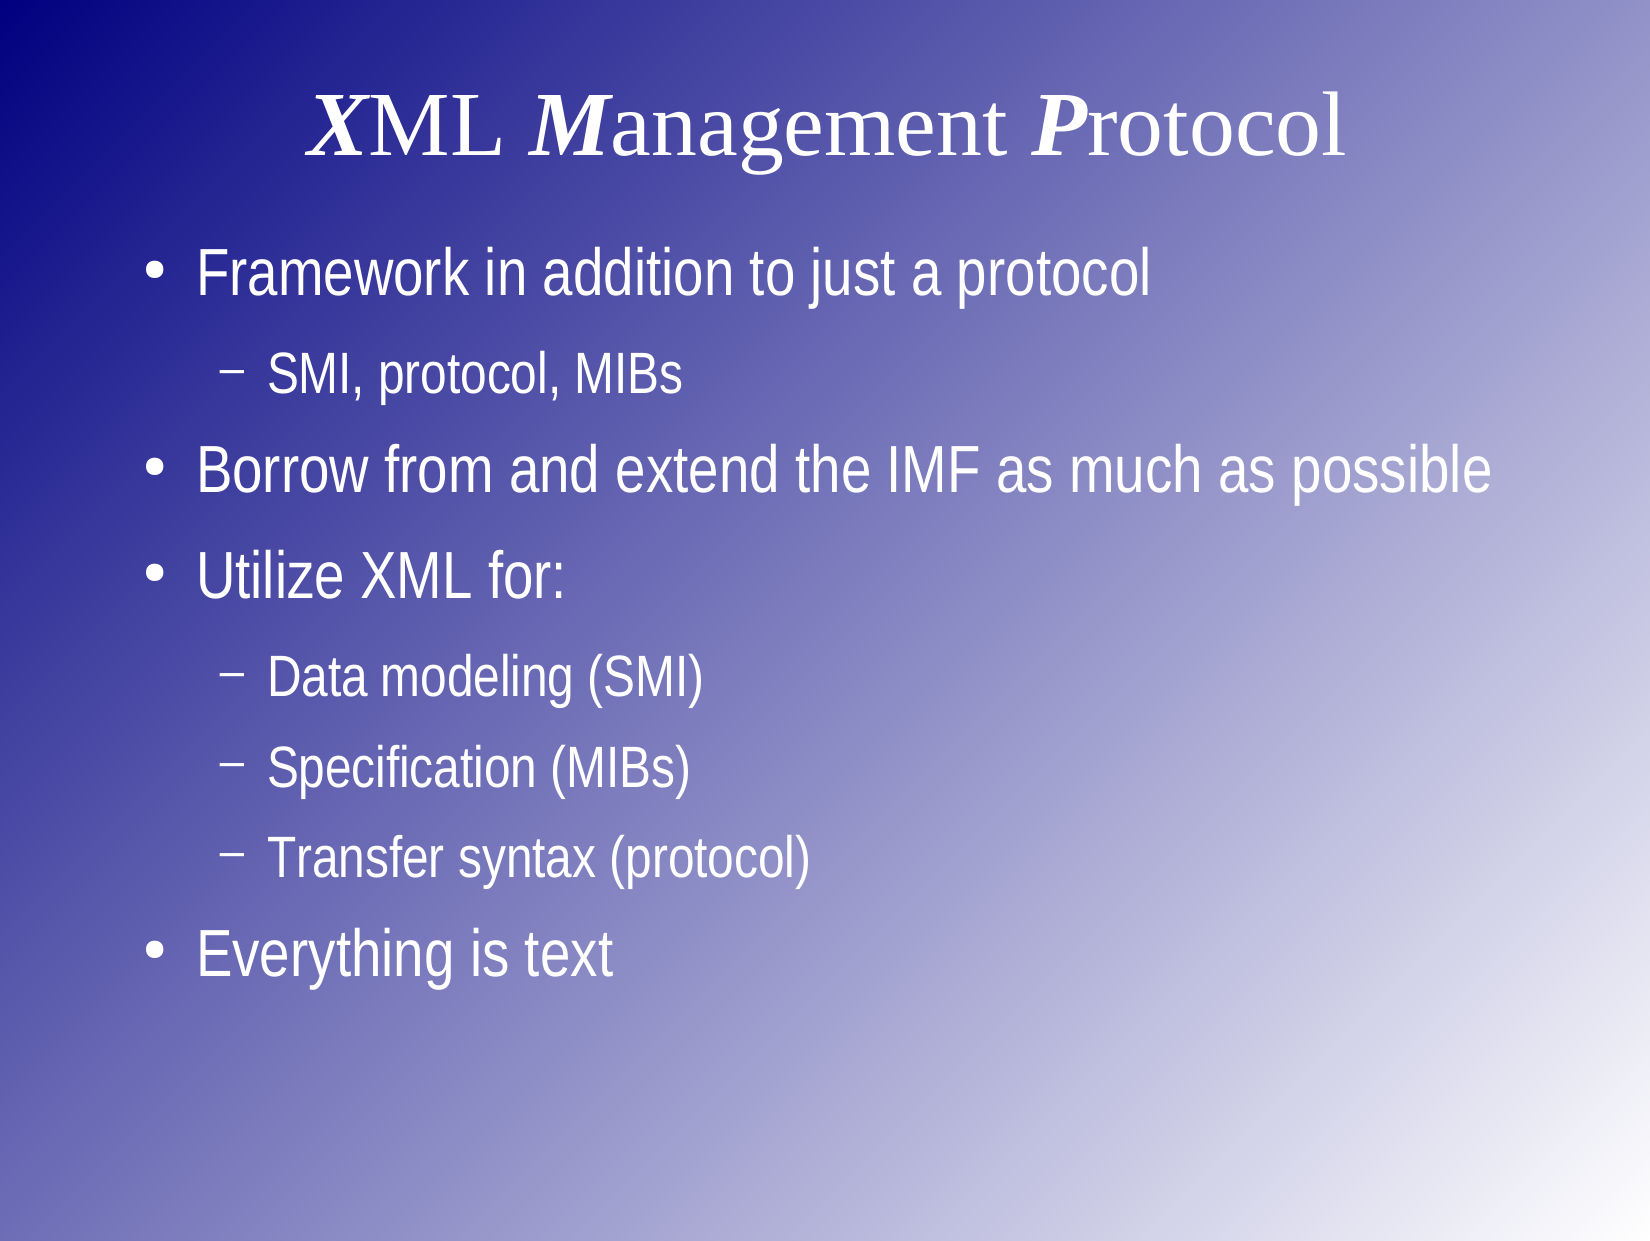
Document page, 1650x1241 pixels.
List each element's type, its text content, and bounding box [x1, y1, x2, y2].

list Framework in addition to just a protocol SMI, protocol, MIBs Borrow from and extend the IMF as much as possible Utilize XML for: Data modeling (SMI) Specification (MIBs) Transfer syntax (protocol) Everything is text [125, 233, 1535, 1077]
title XML Management Protocol [123, 27, 1533, 221]
